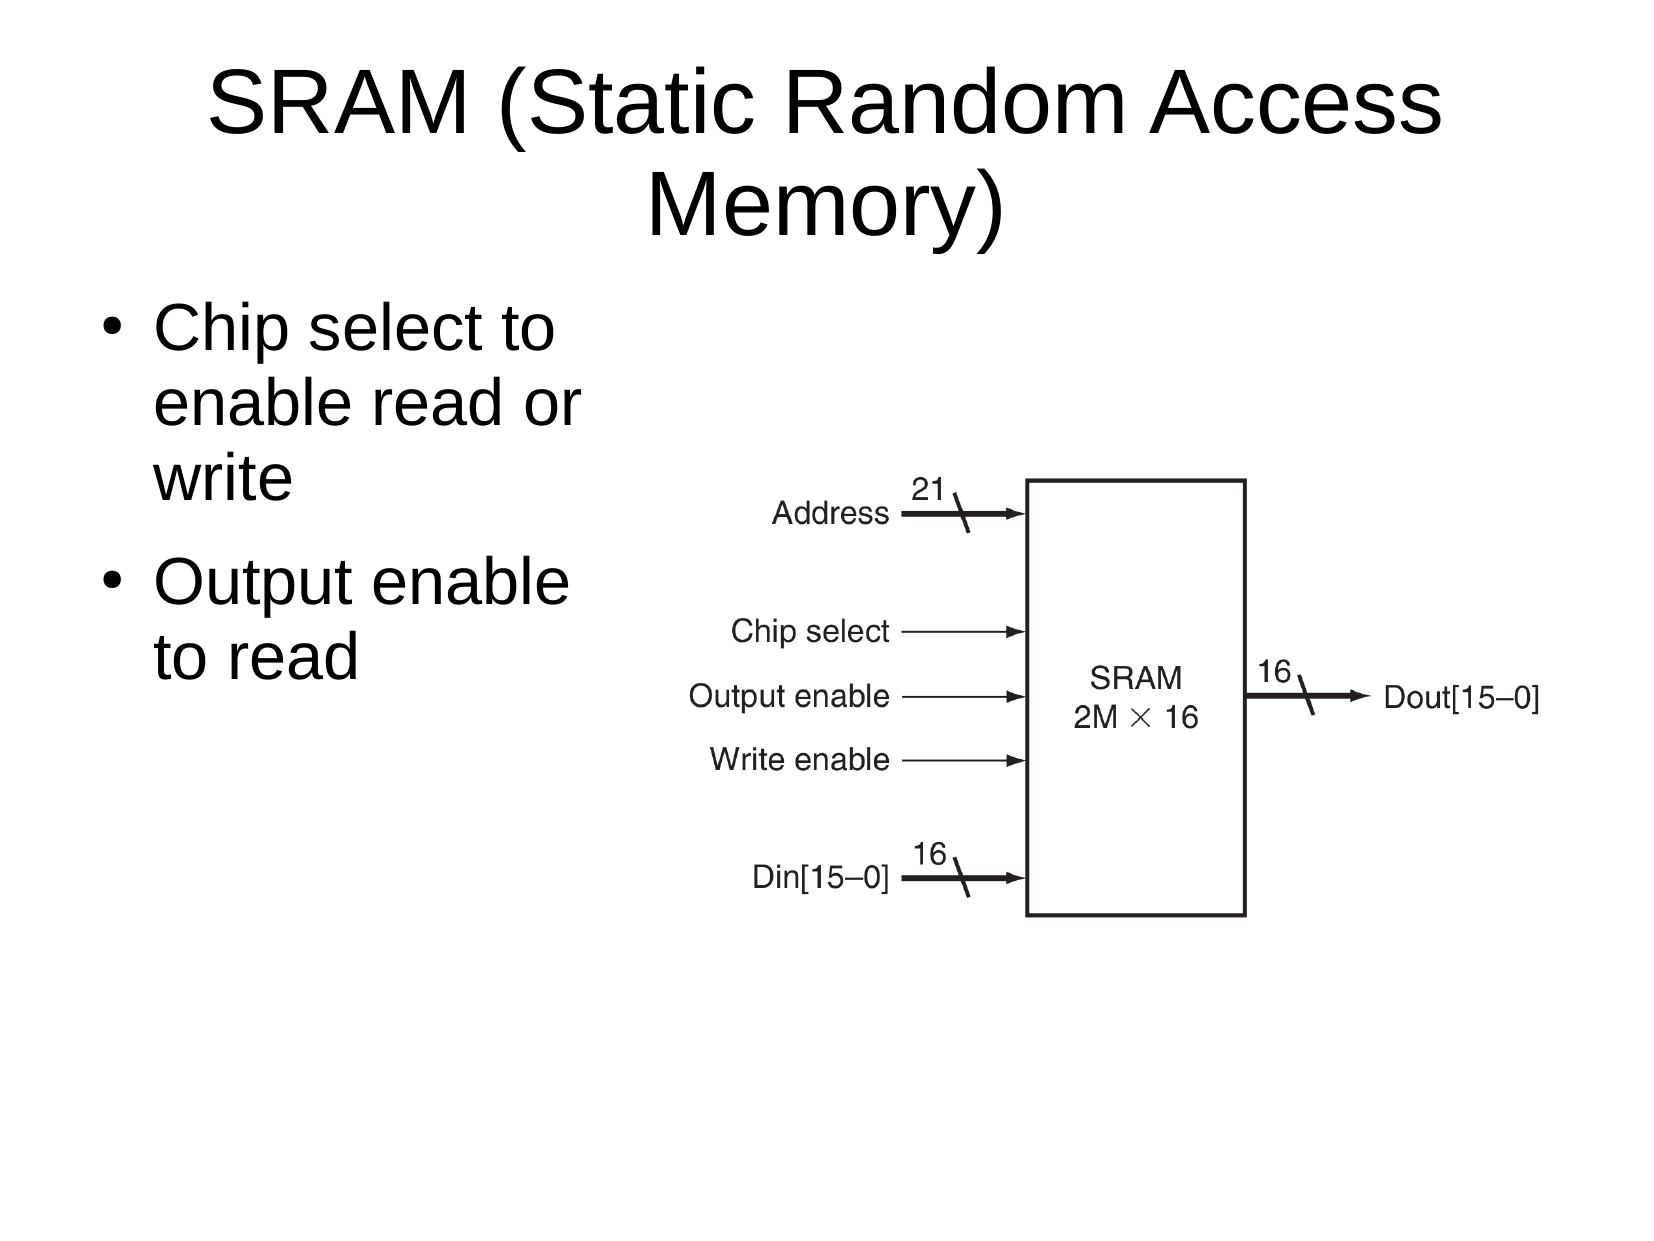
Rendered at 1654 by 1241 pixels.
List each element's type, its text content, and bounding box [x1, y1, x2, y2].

list Chip select to enable read or write Output enable to read [82, 290, 601, 1010]
title SRAM (Static Random Access Memory) [82, 49, 1571, 257]
picture [675, 412, 1567, 929]
